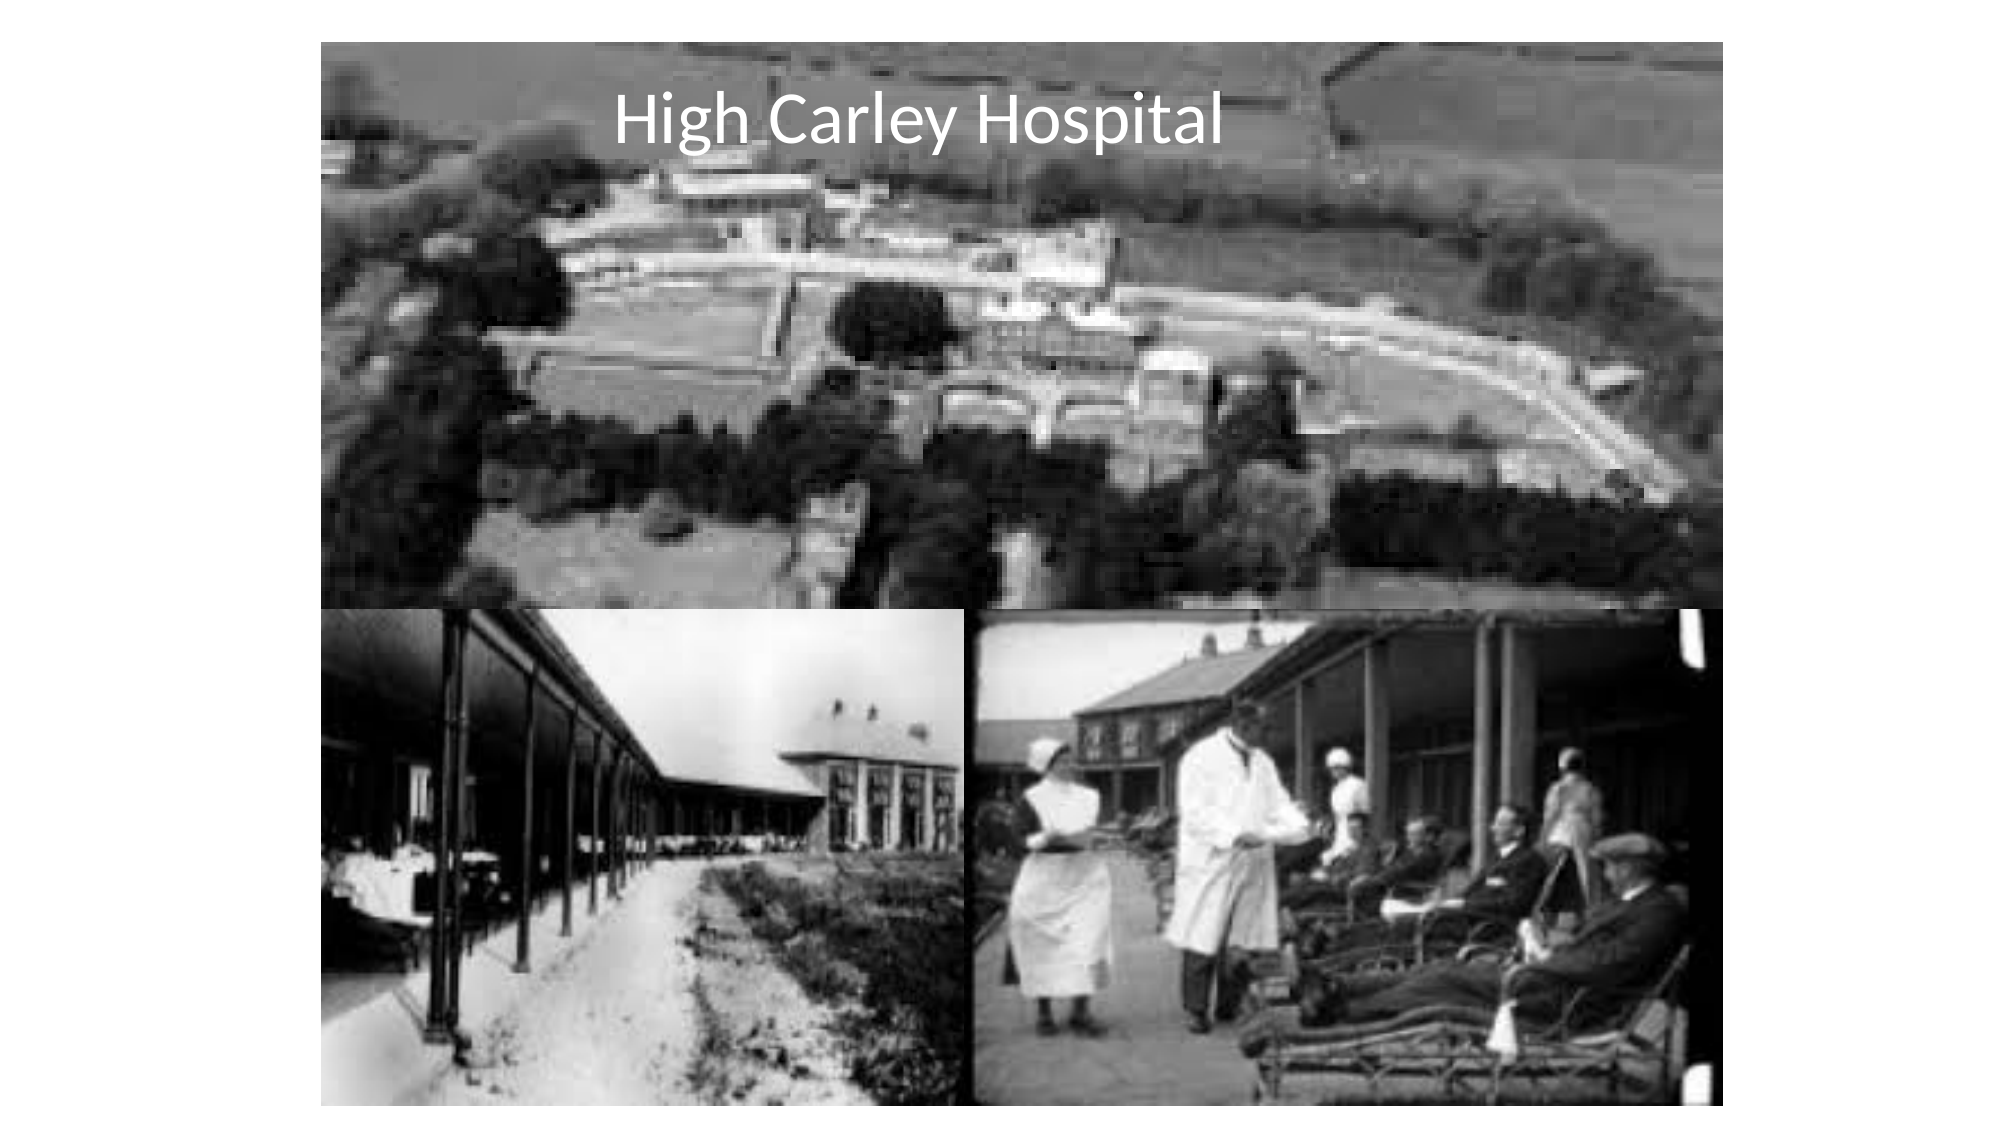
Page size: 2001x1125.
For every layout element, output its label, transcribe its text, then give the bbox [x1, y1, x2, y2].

text_box High Carley Hospital [598, 60, 1264, 167]
picture [321, 42, 1723, 1106]
